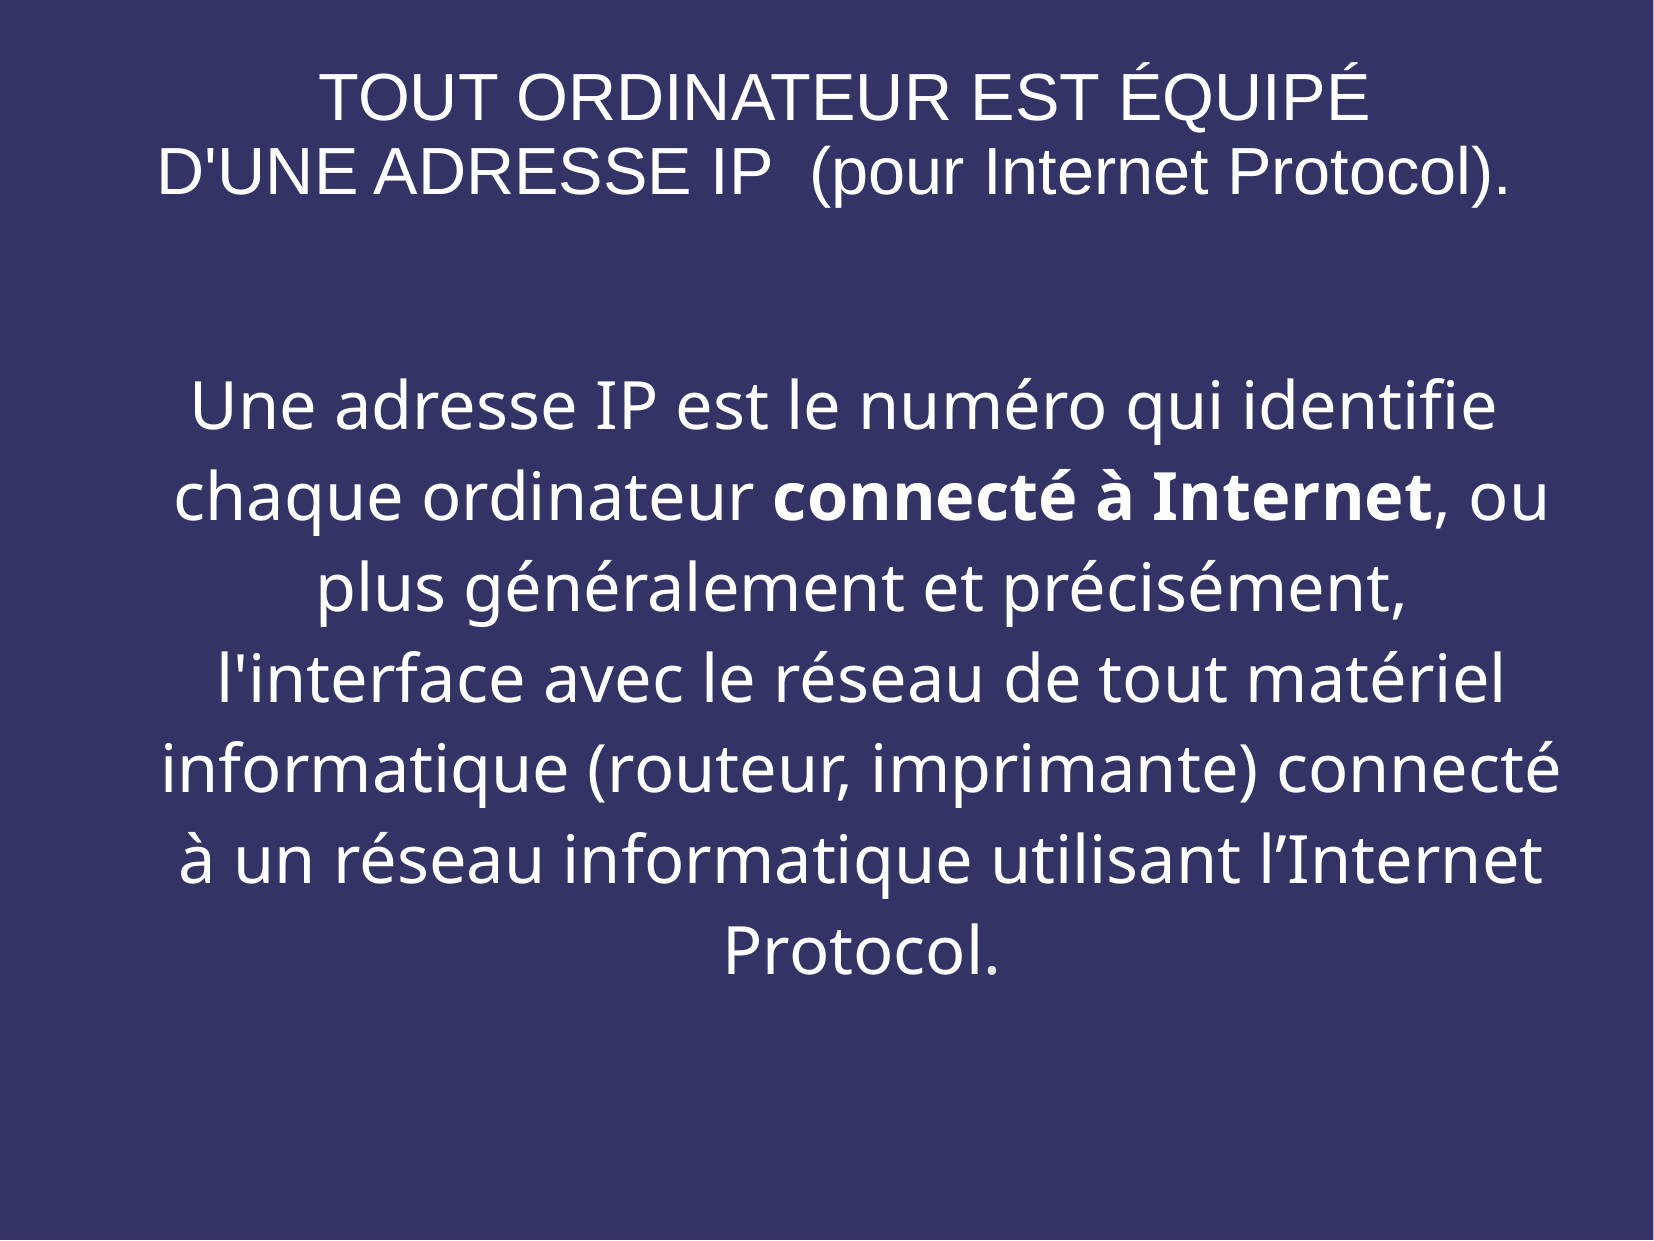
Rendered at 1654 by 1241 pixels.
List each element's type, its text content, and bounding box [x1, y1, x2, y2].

subtitle TOUT ORDINATEUR EST ÉQUIPÉ D'UNE ADRESSE IP (pour Internet Protocol). Une adresse IP est le numéro qui identifie chaque ordinateur connecté à Internet, ou plus généralement et précisément, l'interface avec le réseau de tout matériel informatique (routeur, imprimante) connecté à un réseau informatique utilisant l’Internet Protocol. [82, 88, 1571, 1102]
